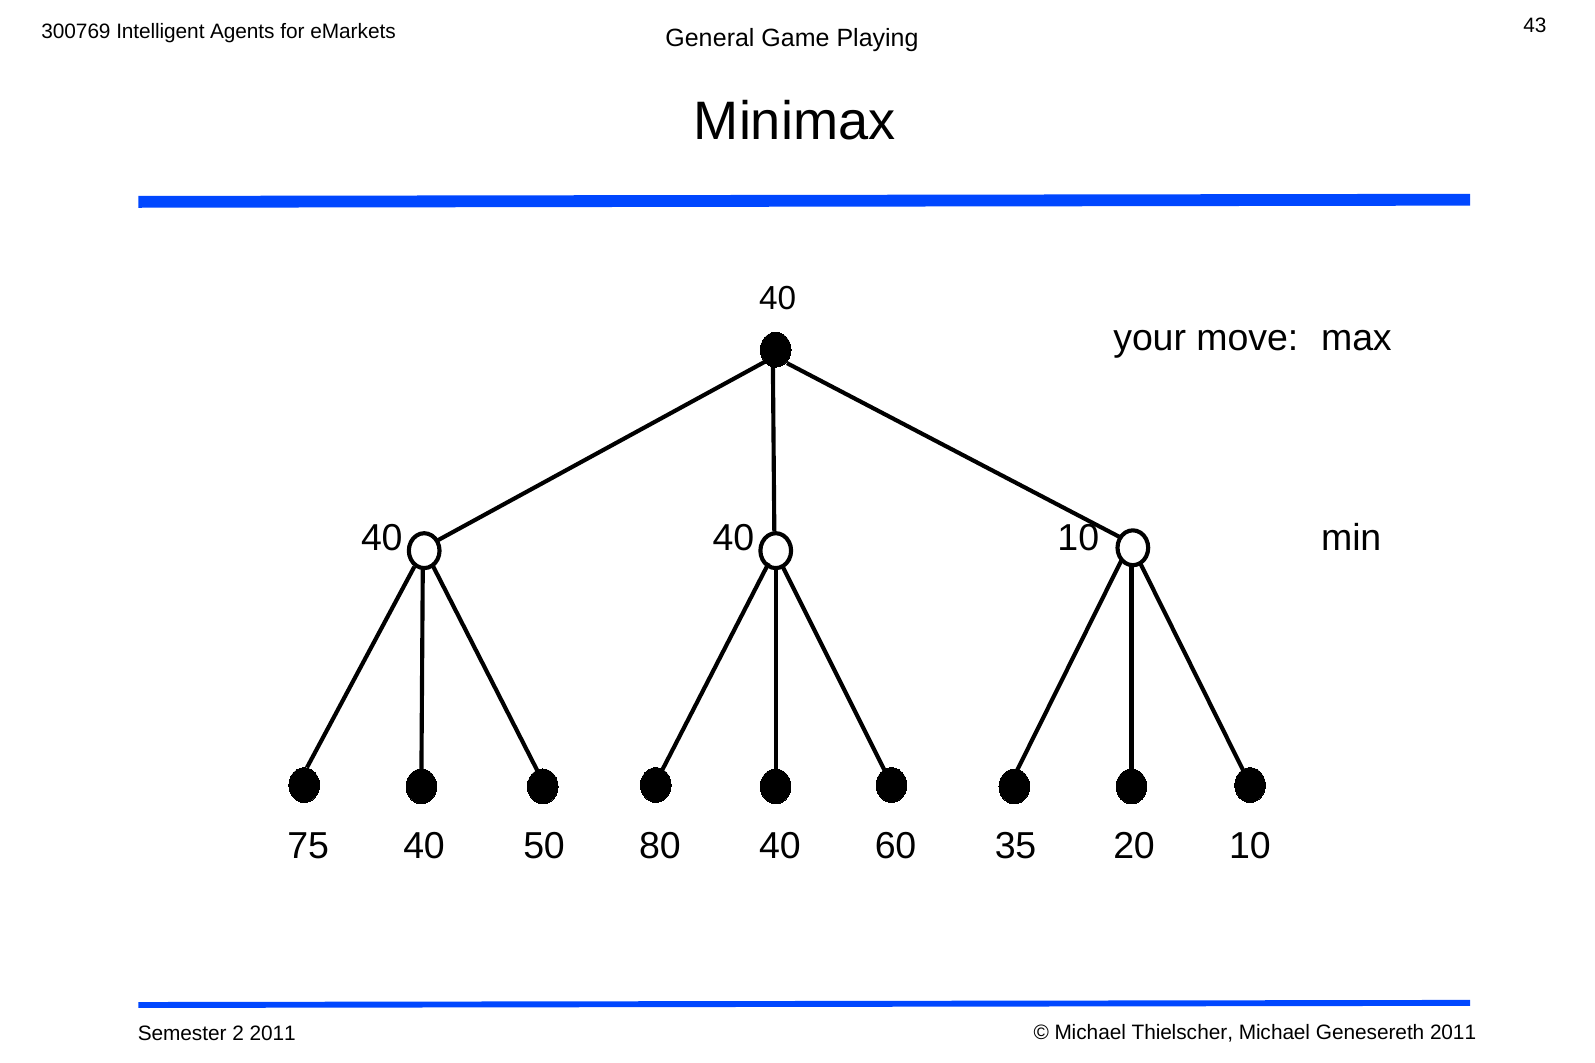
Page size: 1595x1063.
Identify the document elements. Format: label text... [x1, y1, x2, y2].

text_box [288, 767, 320, 803]
text_box [1116, 769, 1147, 804]
text_box [760, 769, 791, 804]
text_box [998, 769, 1030, 804]
text_box [1117, 530, 1149, 566]
text_box [640, 767, 672, 803]
text_box [1234, 767, 1266, 803]
text_box 40 your move: max 40 40 10 min 75 40 50 80 40 60 35 20 10 [287, 279, 1445, 1014]
text_box [760, 332, 792, 368]
text_box [527, 768, 559, 804]
text_box [760, 533, 792, 568]
text_box [406, 769, 437, 804]
title Minimax [114, 51, 1476, 190]
text_box [876, 767, 907, 803]
text_box [408, 533, 440, 569]
